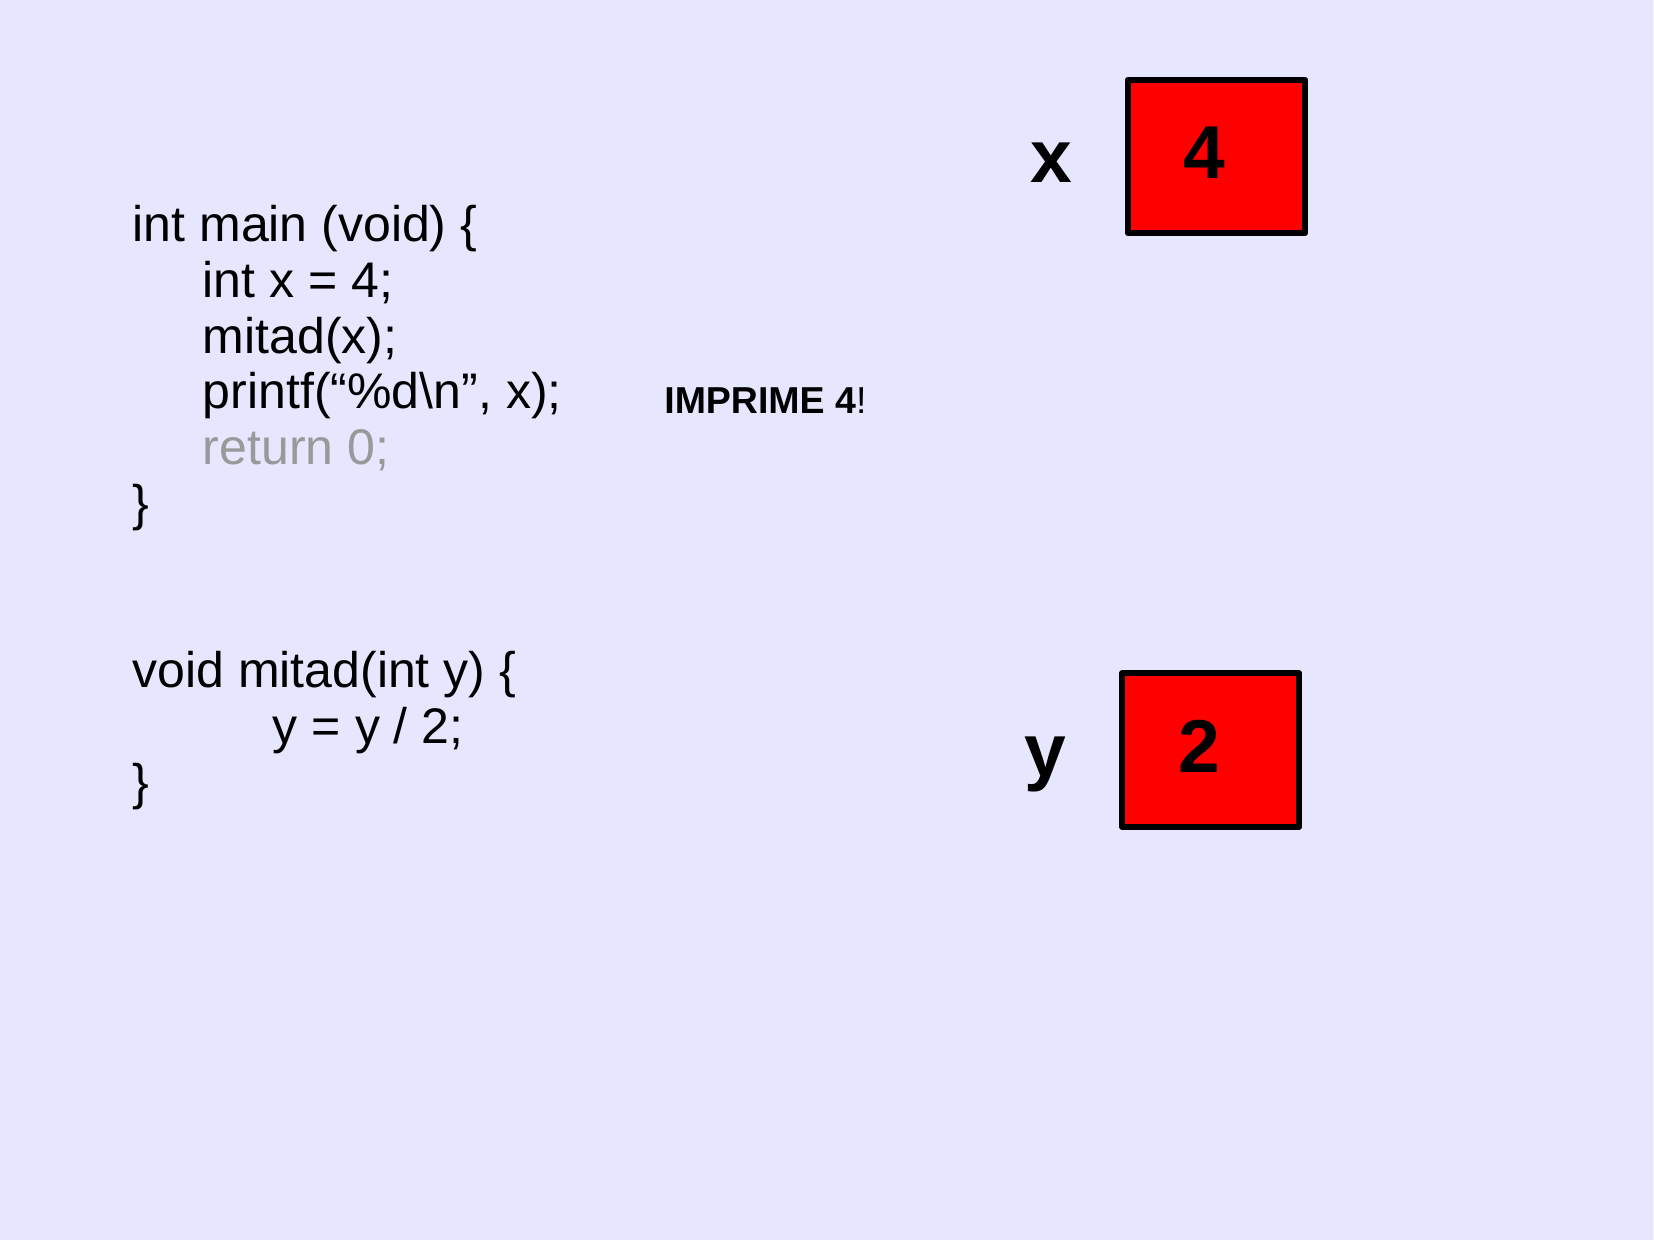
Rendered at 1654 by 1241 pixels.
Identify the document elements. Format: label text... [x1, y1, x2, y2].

text_box [1122, 673, 1300, 827]
text_box int main (void) { int x = 4; mitad(x); printf(“%d\n”, x); return 0; } void mitad(int y) { y = y / 2; } [118, 188, 768, 818]
text_box 4 [1169, 103, 1264, 210]
text_box IMPRIME 4! [649, 372, 1312, 429]
text_box [1127, 79, 1306, 234]
text_box y [1009, 700, 1199, 800]
text_box 2 [1163, 696, 1258, 804]
text_box x [1015, 107, 1205, 206]
